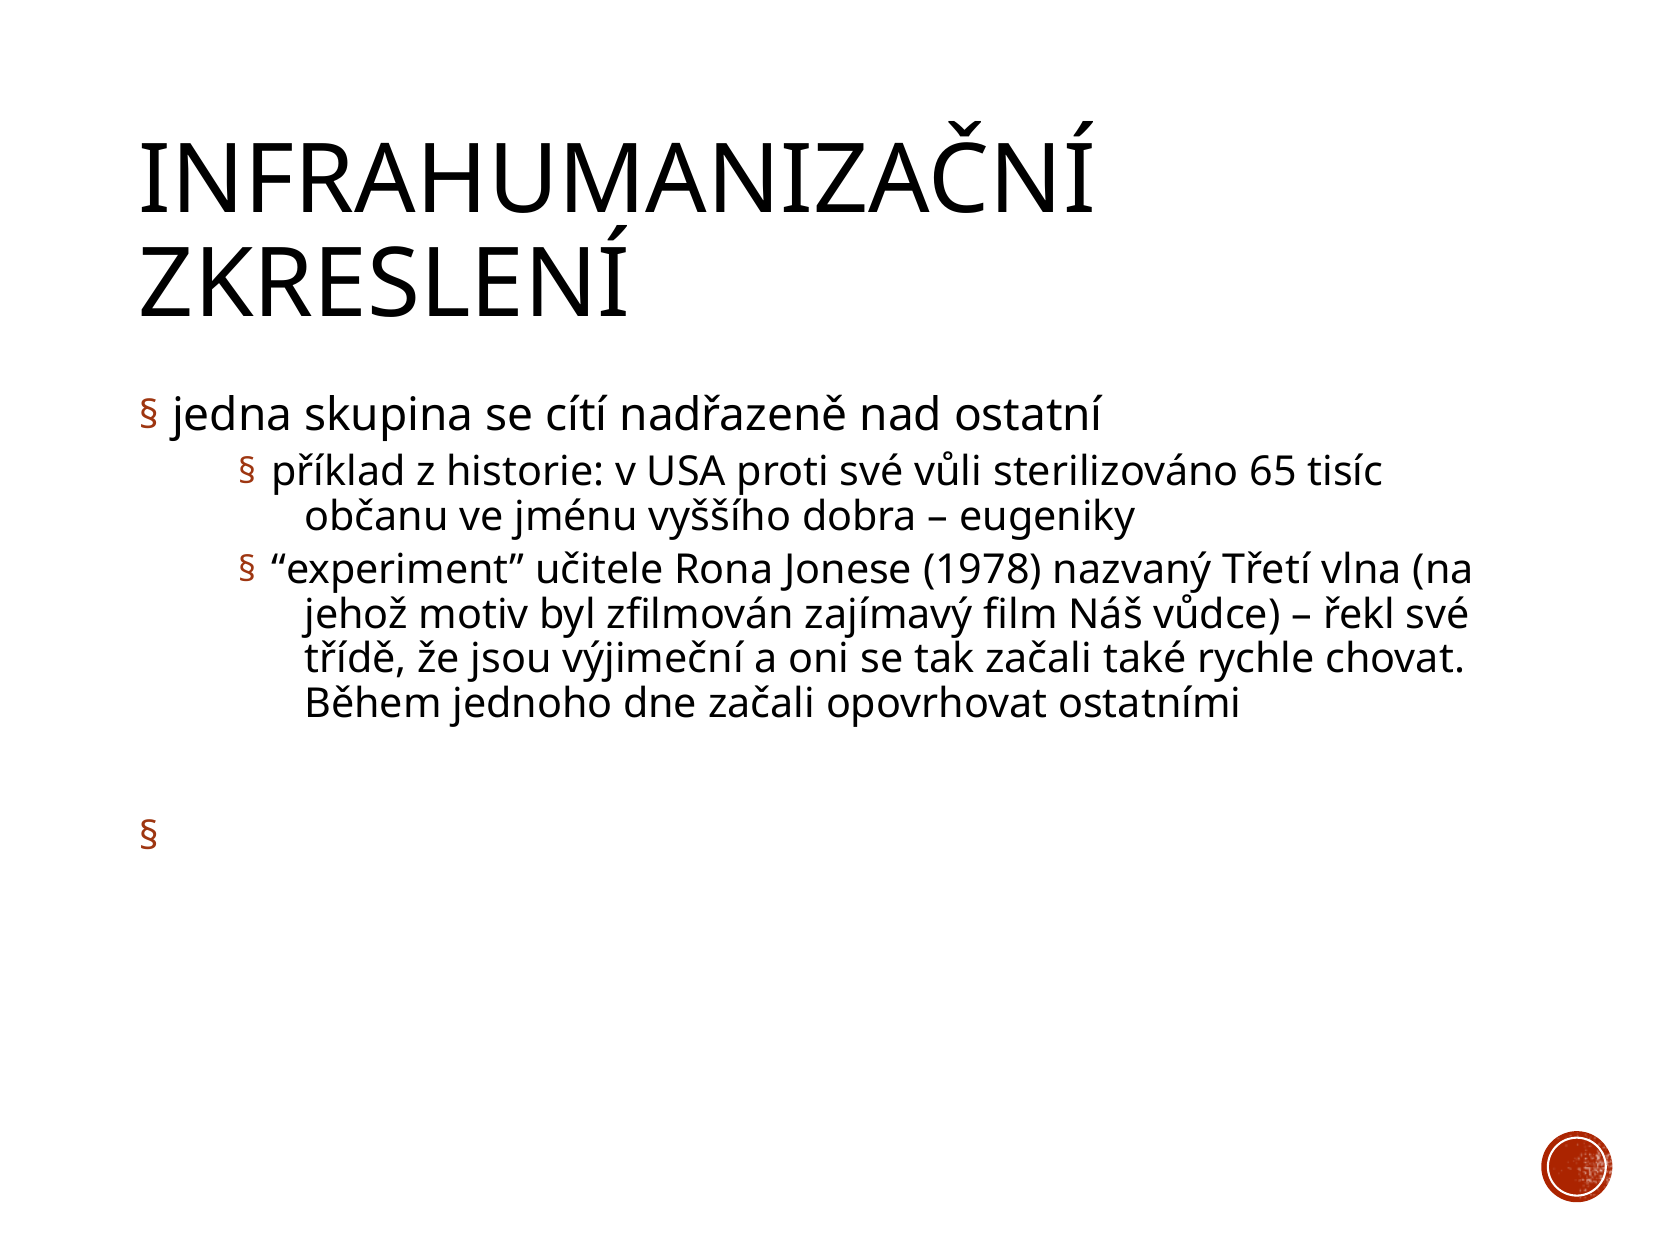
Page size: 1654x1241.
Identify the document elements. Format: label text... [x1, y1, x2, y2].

list jedna skupina se cítí nadřazeně nad ostatní příklad z historie: v USA proti své vůli sterilizováno 65 tisíc občanu ve jménu vyššího dobra – eugeniky “experiment” učitele Rona Jonese (1978) nazvaný Třetí vlna (na jehož motiv byl zfilmován zajímavý film Náš vůdce) – řekl své třídě, že jsou výjimeční a oni se tak začali také rychle chovat. Během jednoho dne začali opovrhovat ostatními [124, 383, 1530, 1117]
title Infrahumanizační zkreslení [124, 87, 1530, 379]
